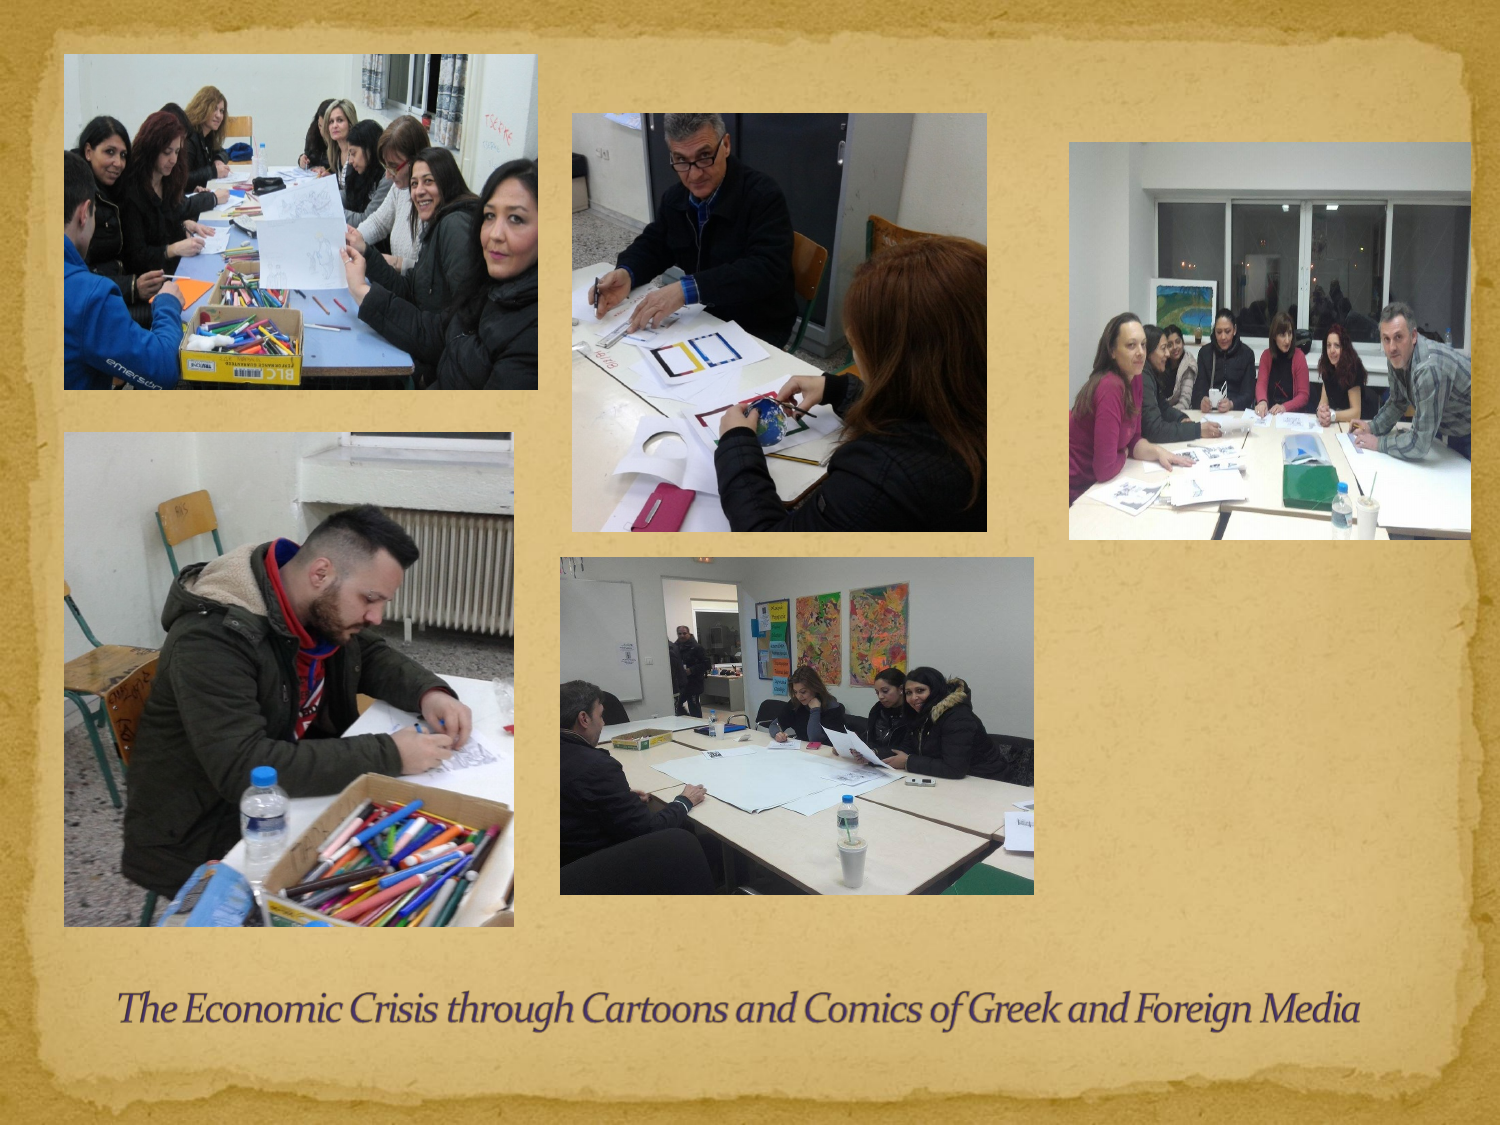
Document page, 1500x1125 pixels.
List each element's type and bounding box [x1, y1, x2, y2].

picture [64, 54, 538, 390]
picture [560, 557, 1034, 895]
picture [89, 970, 1465, 1051]
picture [64, 432, 514, 927]
picture [1069, 109, 1471, 563]
picture [572, 113, 987, 532]
